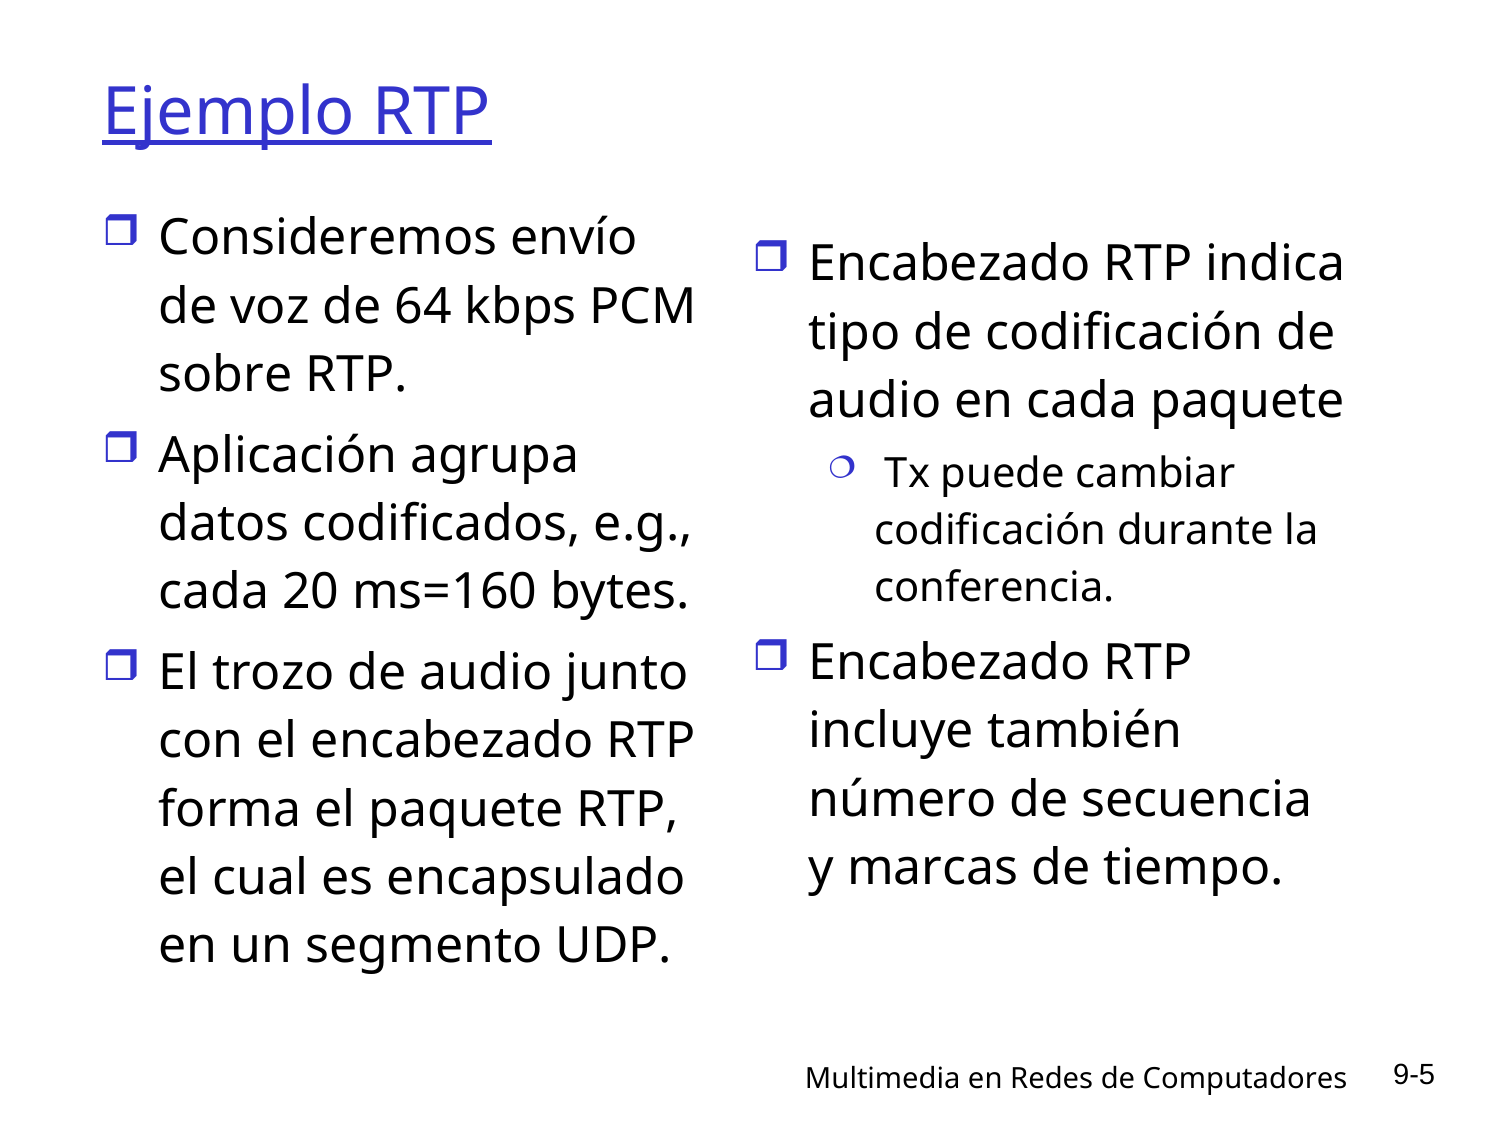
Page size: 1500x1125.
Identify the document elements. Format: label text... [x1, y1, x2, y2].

title Ejemplo RTP [87, 37, 1363, 181]
list Encabezado RTP indica tipo de codificación de audio en cada paquete Tx puede cambiar codificación durante la conferencia. Encabezado RTP incluye también número de secuencia y marcas de tiempo. [737, 219, 1363, 1026]
list Consideremos envío de voz de 64 kbps PCM sobre RTP. Aplicación agrupa datos codificados, e.g., cada 20 ms=160 bytes. El trozo de audio junto con el encabezado RTP forma el paquete RTP, el cual es encapsulado en un segmento UDP. [87, 193, 713, 1125]
